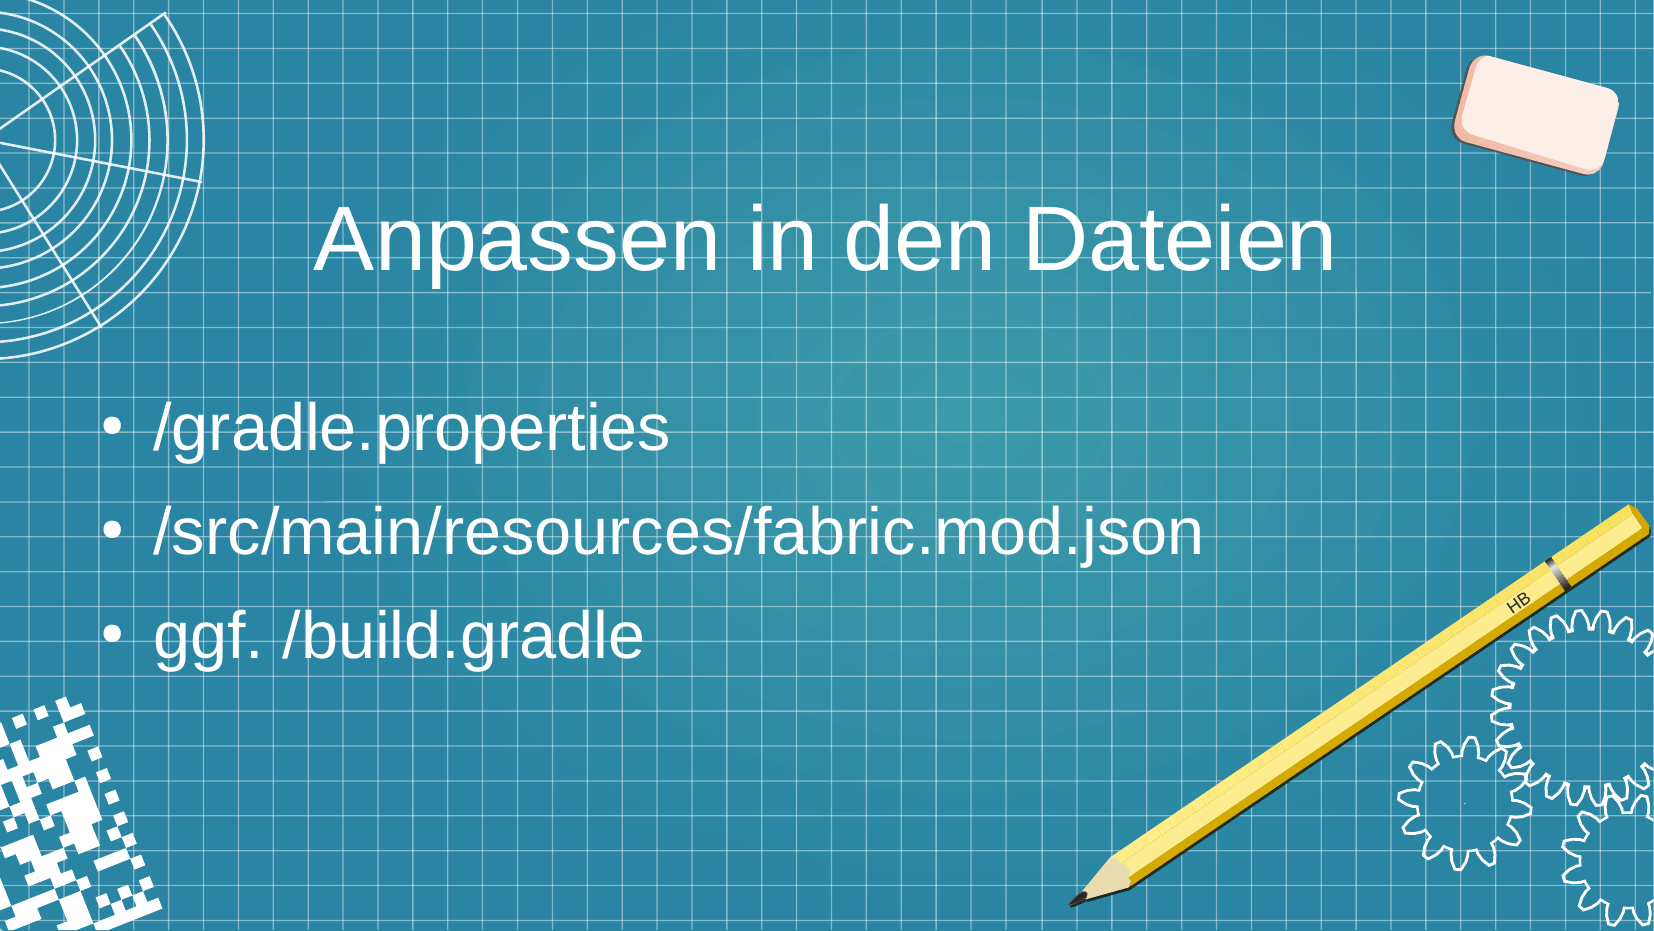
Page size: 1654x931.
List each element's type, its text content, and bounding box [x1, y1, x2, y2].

list /gradle.properties /src/main/resources/fabric.mod.json ggf. /build.gradle [82, 389, 1571, 842]
title Anpassen in den Dateien [82, 132, 1571, 346]
